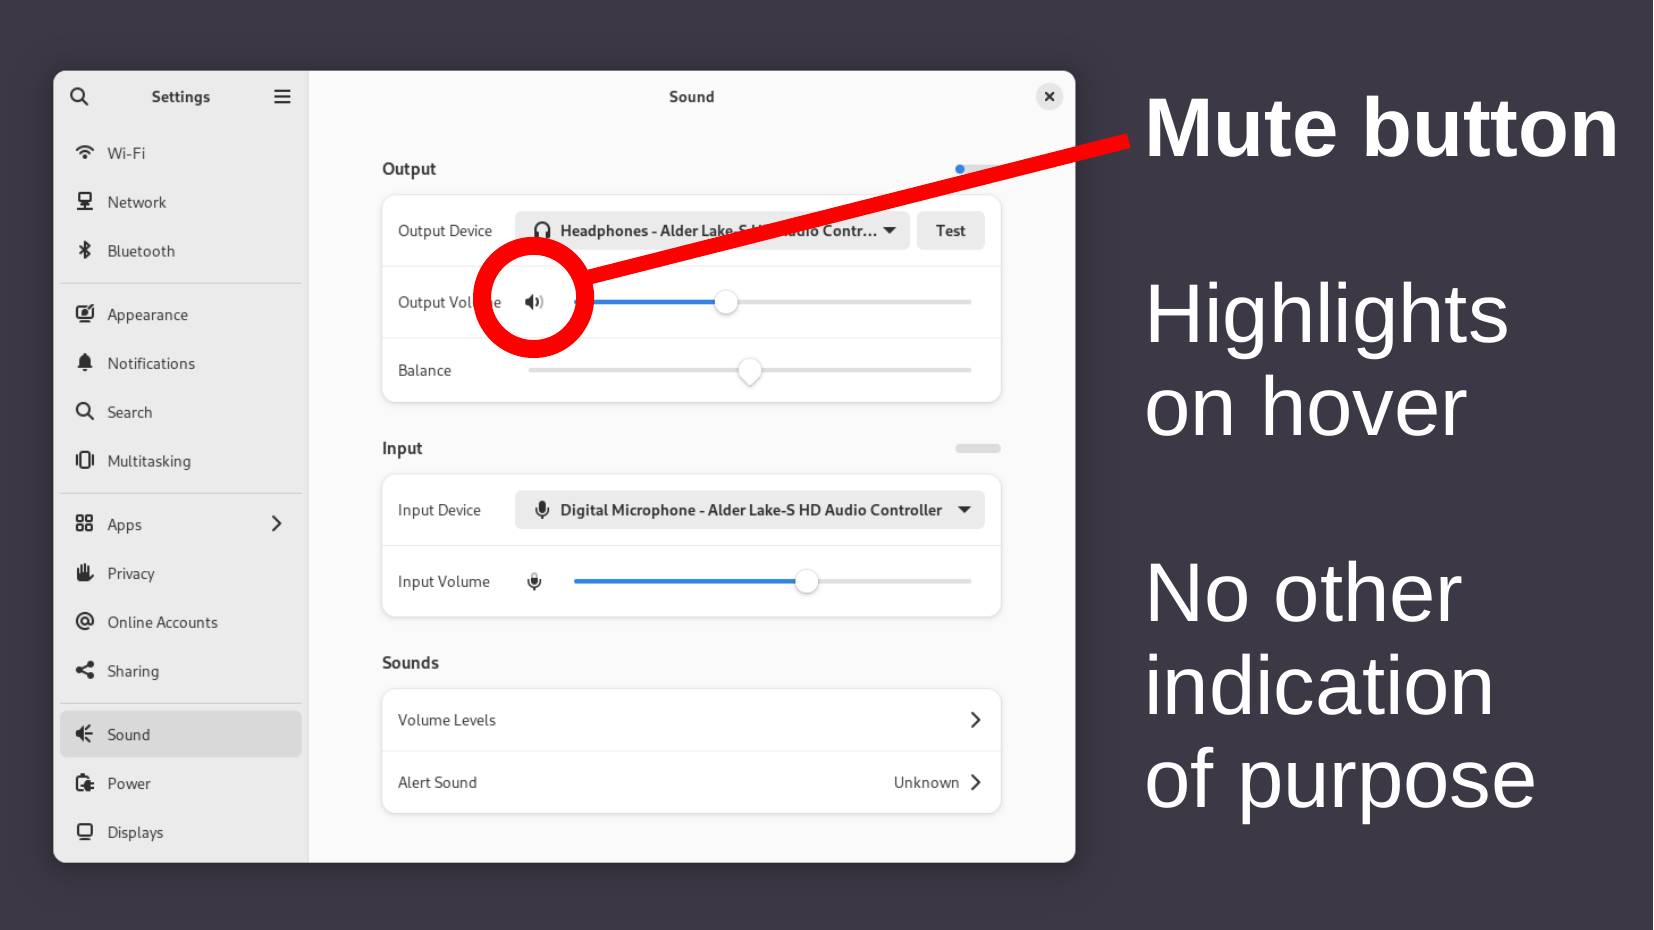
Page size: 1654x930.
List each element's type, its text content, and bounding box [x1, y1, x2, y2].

text_box Mute button Highlights on hover No other indication of purpose [1129, 73, 1653, 926]
picture [0, 8, 1145, 930]
picture [492, 255, 576, 339]
